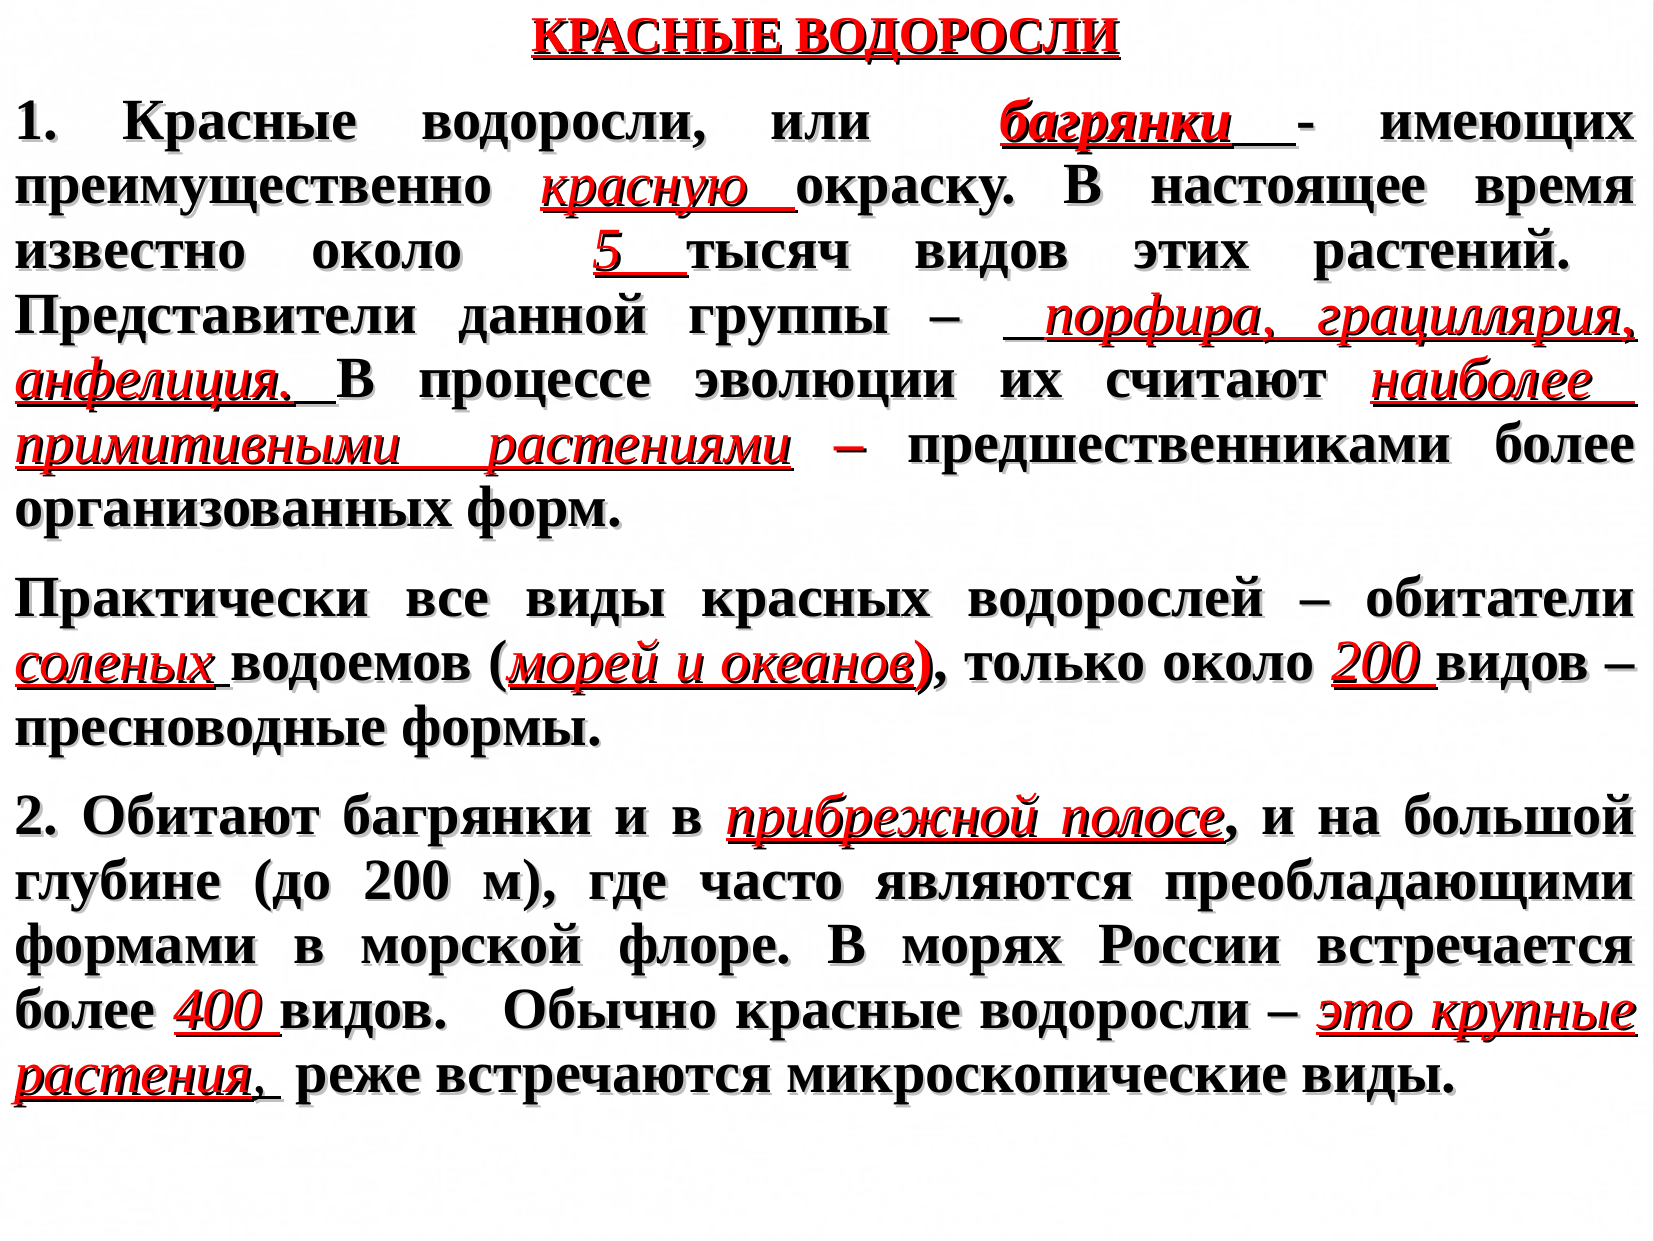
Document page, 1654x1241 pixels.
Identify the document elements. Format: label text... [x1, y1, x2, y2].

text_box КРАСНЫЕ ВОДОРОСЛИ 1. Красные водоросли, или багрянки - имеющих преимущественно красную окраску. В настоящее время известно около 5 тысяч видов этих растений. Представители данной группы – порфира, грациллярия, анфелиция. В процессе эволюции их считают наиболее примитивными растениями – предшественниками более организованных форм. Практически все виды красных водорослей – обитатели соленых водоемов (морей и океанов), только около 200 видов – пресноводные формы. 2. Обитают багрянки и в прибрежной полосе, и на большой глубине (до 200 м), где часто являются преобладающими формами в морской флоре. В морях России встречается более 400 видов. Обычно красные водоросли – это крупные растения, реже встречаются микроскопические виды. [0, 0, 1651, 1241]
